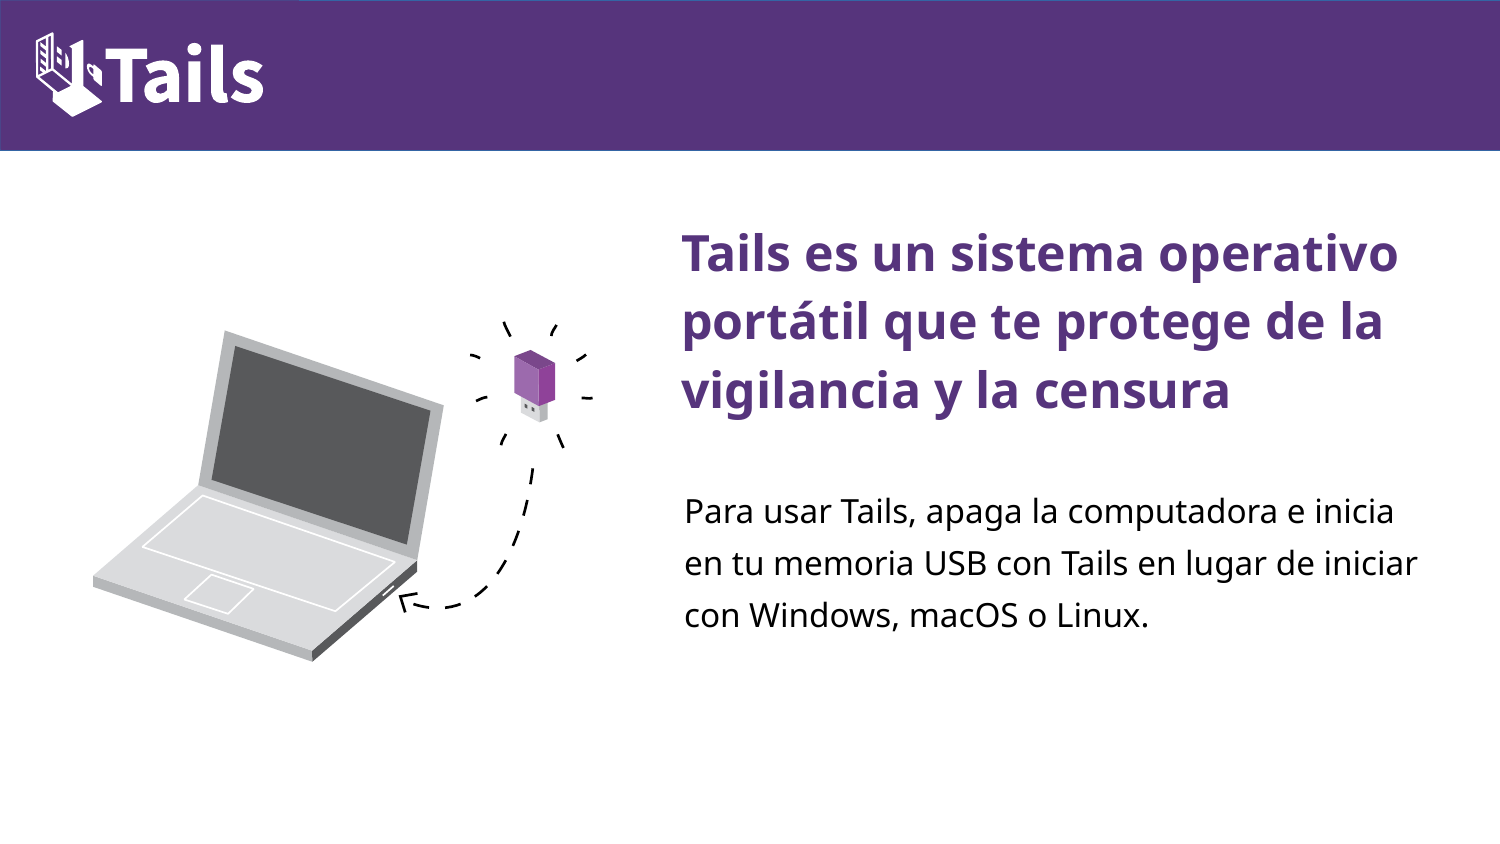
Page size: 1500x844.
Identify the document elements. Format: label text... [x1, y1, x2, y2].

picture [93, 321, 594, 662]
text_box Para usar Tails, apaga la computadora e inicia en tu memoria USB con Tails en lugar de iniciar con Windows, macOS o Linux. [669, 473, 1457, 633]
title Tails es un sistema operativo portátil que te protege de la vigilancia y la censura [681, 194, 1426, 447]
